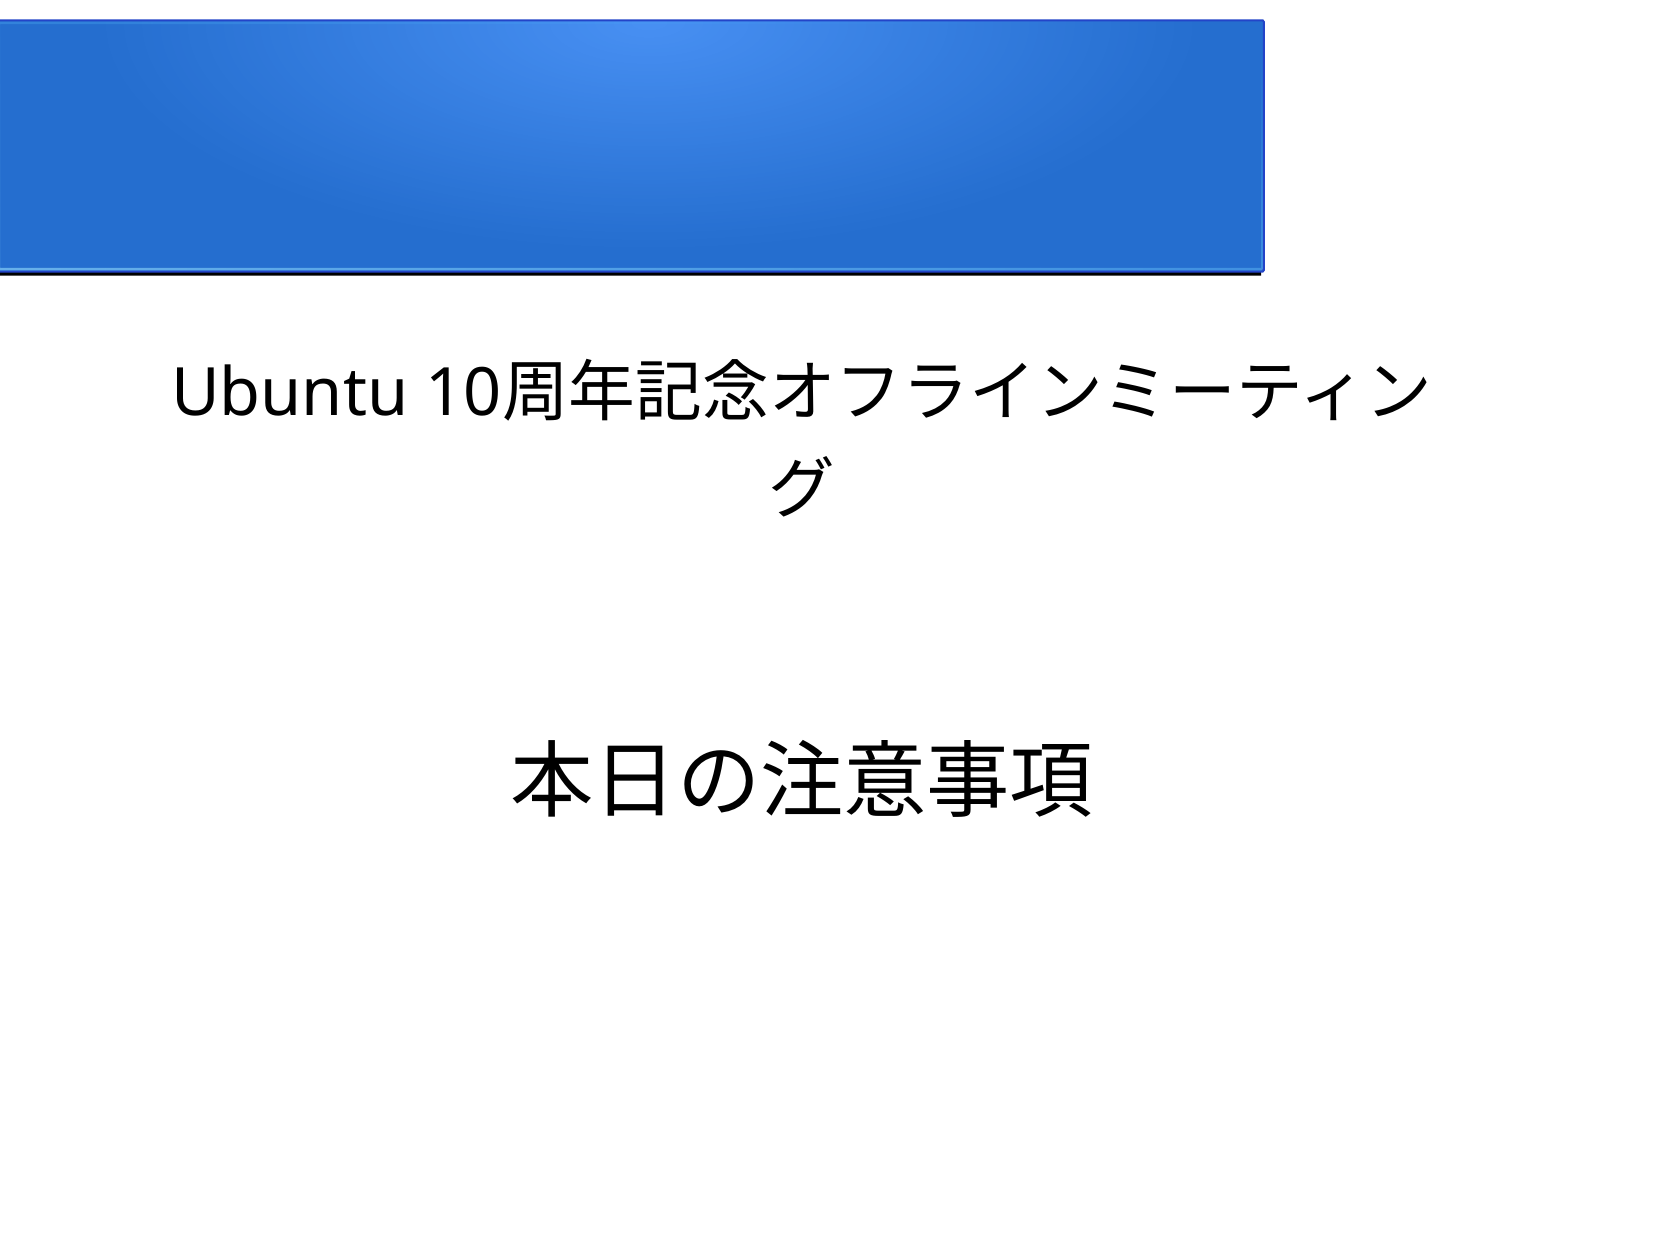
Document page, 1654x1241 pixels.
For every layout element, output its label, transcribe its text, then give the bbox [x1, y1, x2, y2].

subtitle Ubuntu 10周年記念オフラインミーティング 本日の注意事項 [151, 106, 1453, 1067]
